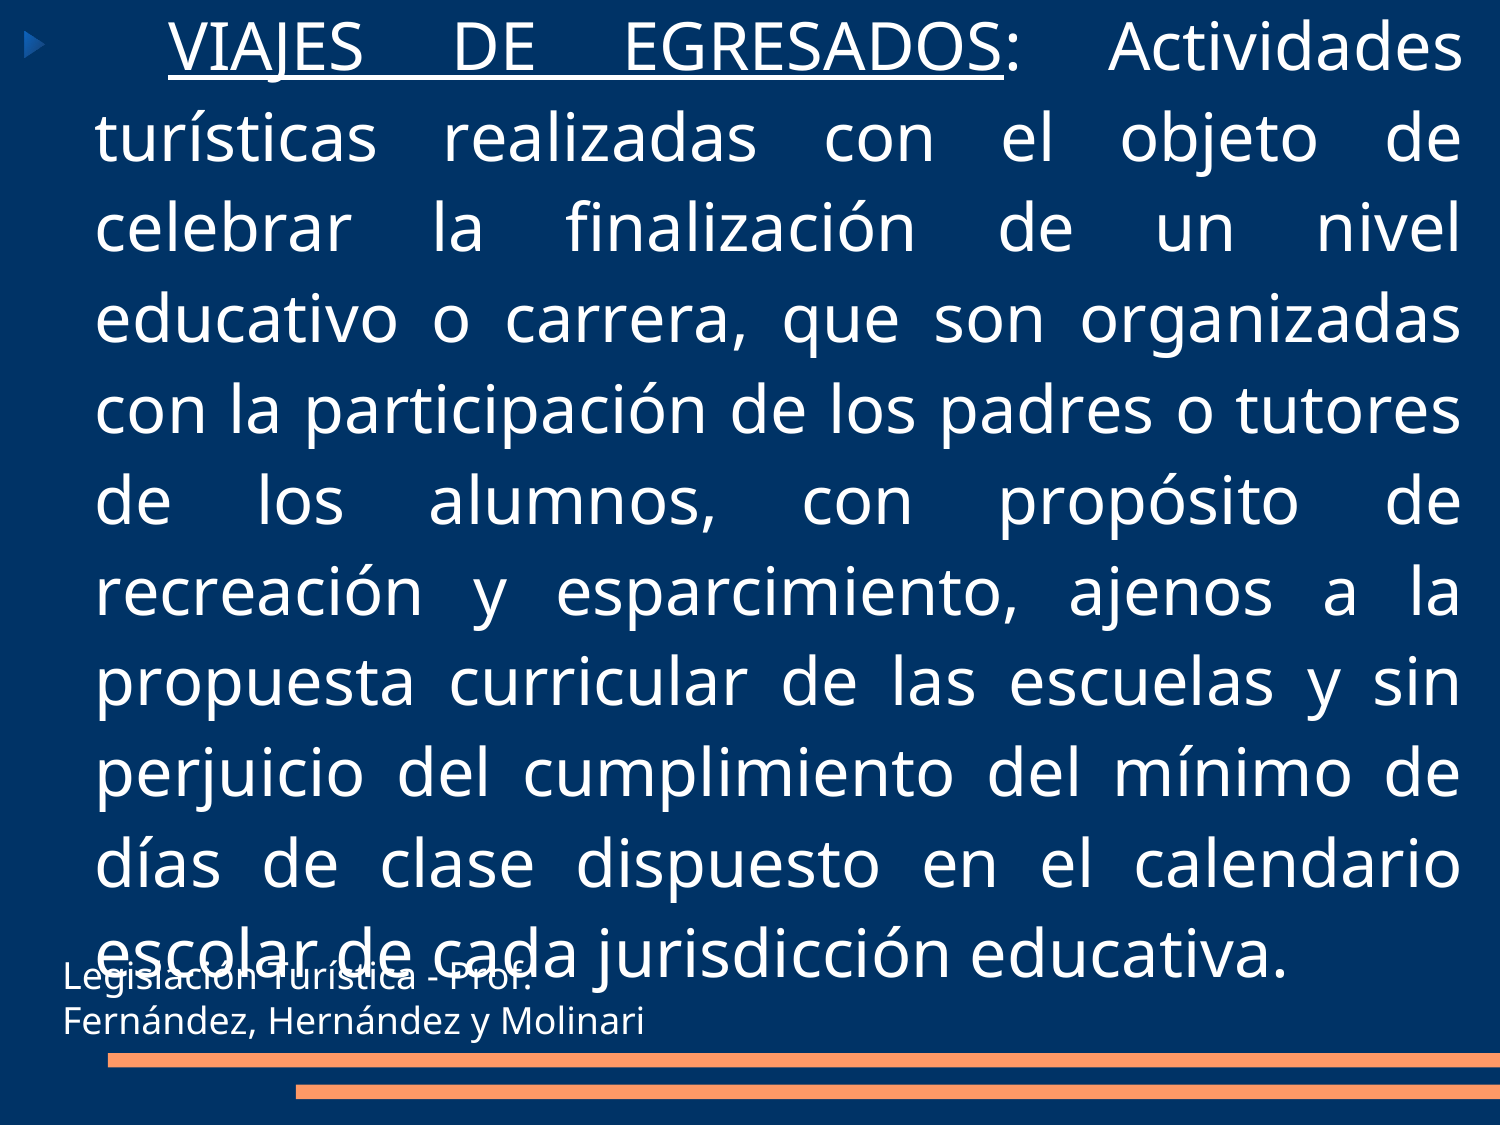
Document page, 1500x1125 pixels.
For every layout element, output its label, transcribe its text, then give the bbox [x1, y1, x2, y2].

footer Legislación Turística - Prof. Fernández, Hernández y Molinari [47, 965, 746, 995]
subtitle VIAJES DE EGRESADOS: Actividades turísticas realizadas con el objeto de celebrar la finalización de un nivel educativo o carrera, que son organizadas con la participación de los padres o tutores de los alumnos, con propósito de recreación y esparcimiento, ajenos a la propuesta curricular de las escuelas y sin perjuicio del cumplimiento del mínimo de días de clase dispuesto en el calendario escolar de cada jurisdicción educativa. [23, 31, 1465, 965]
